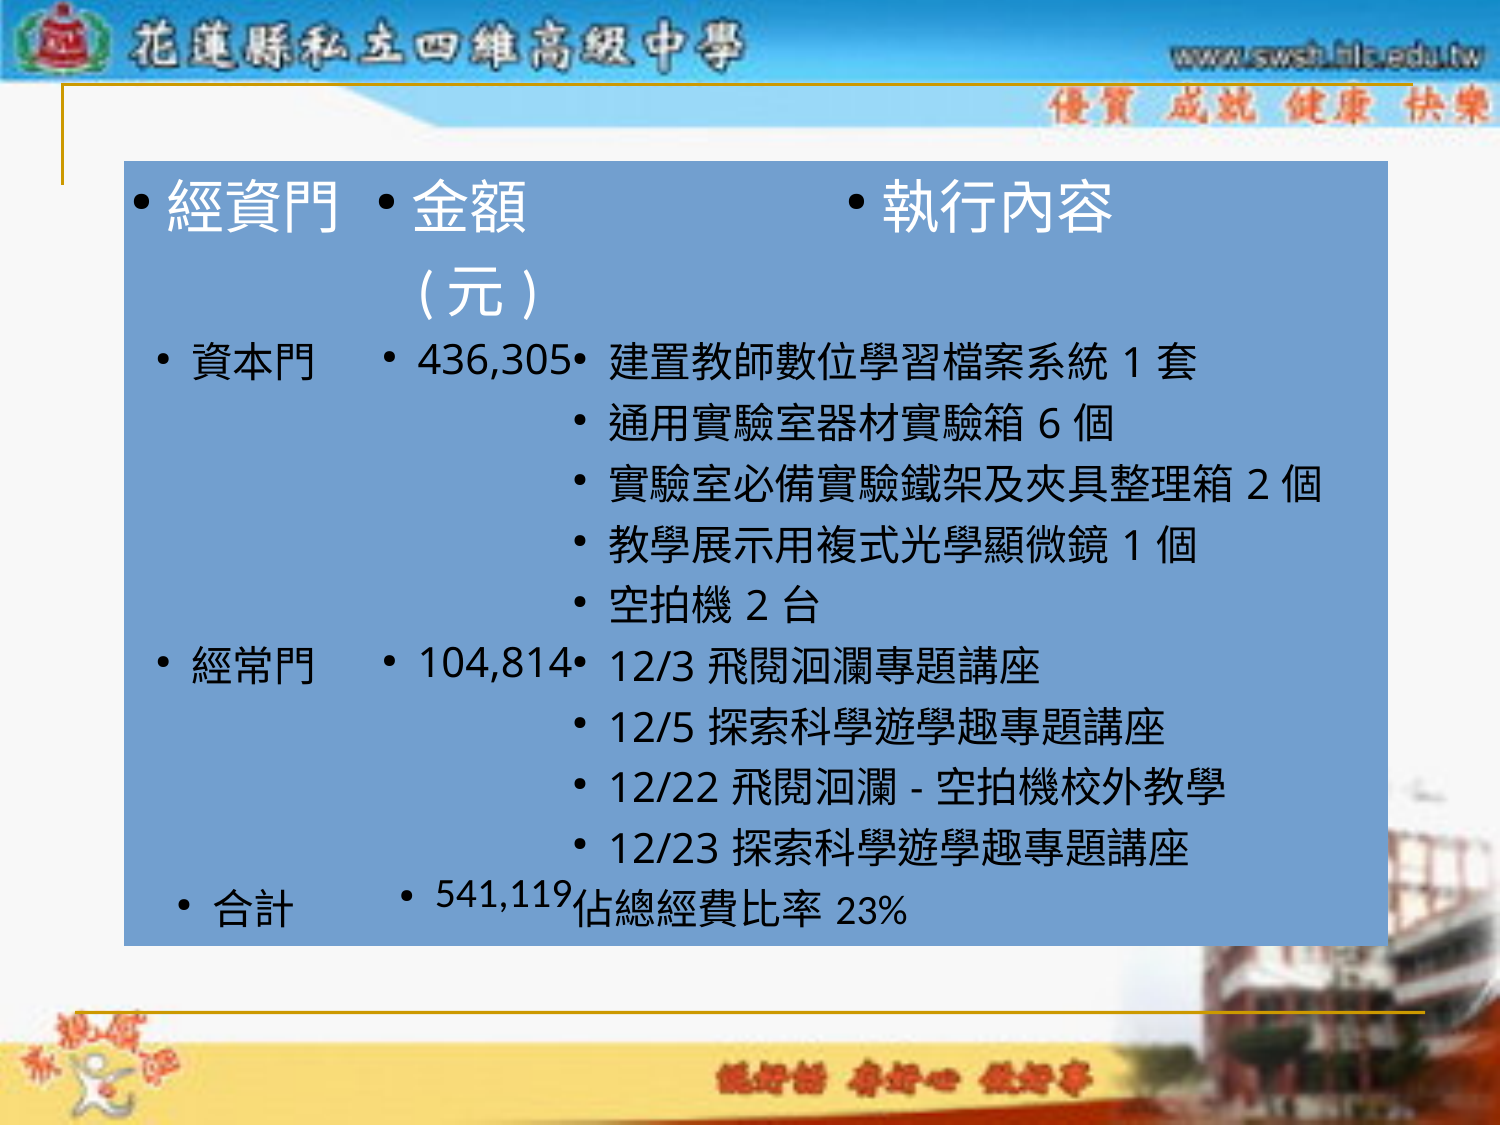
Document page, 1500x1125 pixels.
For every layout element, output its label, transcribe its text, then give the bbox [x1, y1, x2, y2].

table_cell 541,119 [348, 876, 573, 946]
table_cell 佔總經費比率23% [573, 876, 1388, 946]
table_cell 建置教師數位學習檔案系統1套 通用實驗室器材實驗箱6個 實驗室必備實驗鐵架及夾具整理箱2個 教學展示用複式光學顯微鏡1個 空拍機2台 [573, 329, 1388, 633]
table_cell 104,814 [348, 633, 573, 876]
text_box [1080, 1023, 1431, 1099]
table_cell 資本門 [124, 329, 348, 633]
table_cell 12/3飛閱洄瀾專題講座 12/5探索科學遊學趣專題講座 12/22飛閱洄瀾-空拍機校外教學 12/23探索科學遊學趣專題講座 [573, 633, 1388, 876]
table_header 執行內容 [573, 161, 1388, 329]
table_cell 合計 [124, 876, 348, 946]
table_cell 436,305 [348, 329, 573, 633]
text_box P22 [0, 1023, 262, 1099]
table_header 金額(元) [348, 161, 573, 329]
table_cell 經常門 [124, 633, 348, 876]
table_header 經資門 [124, 161, 348, 329]
